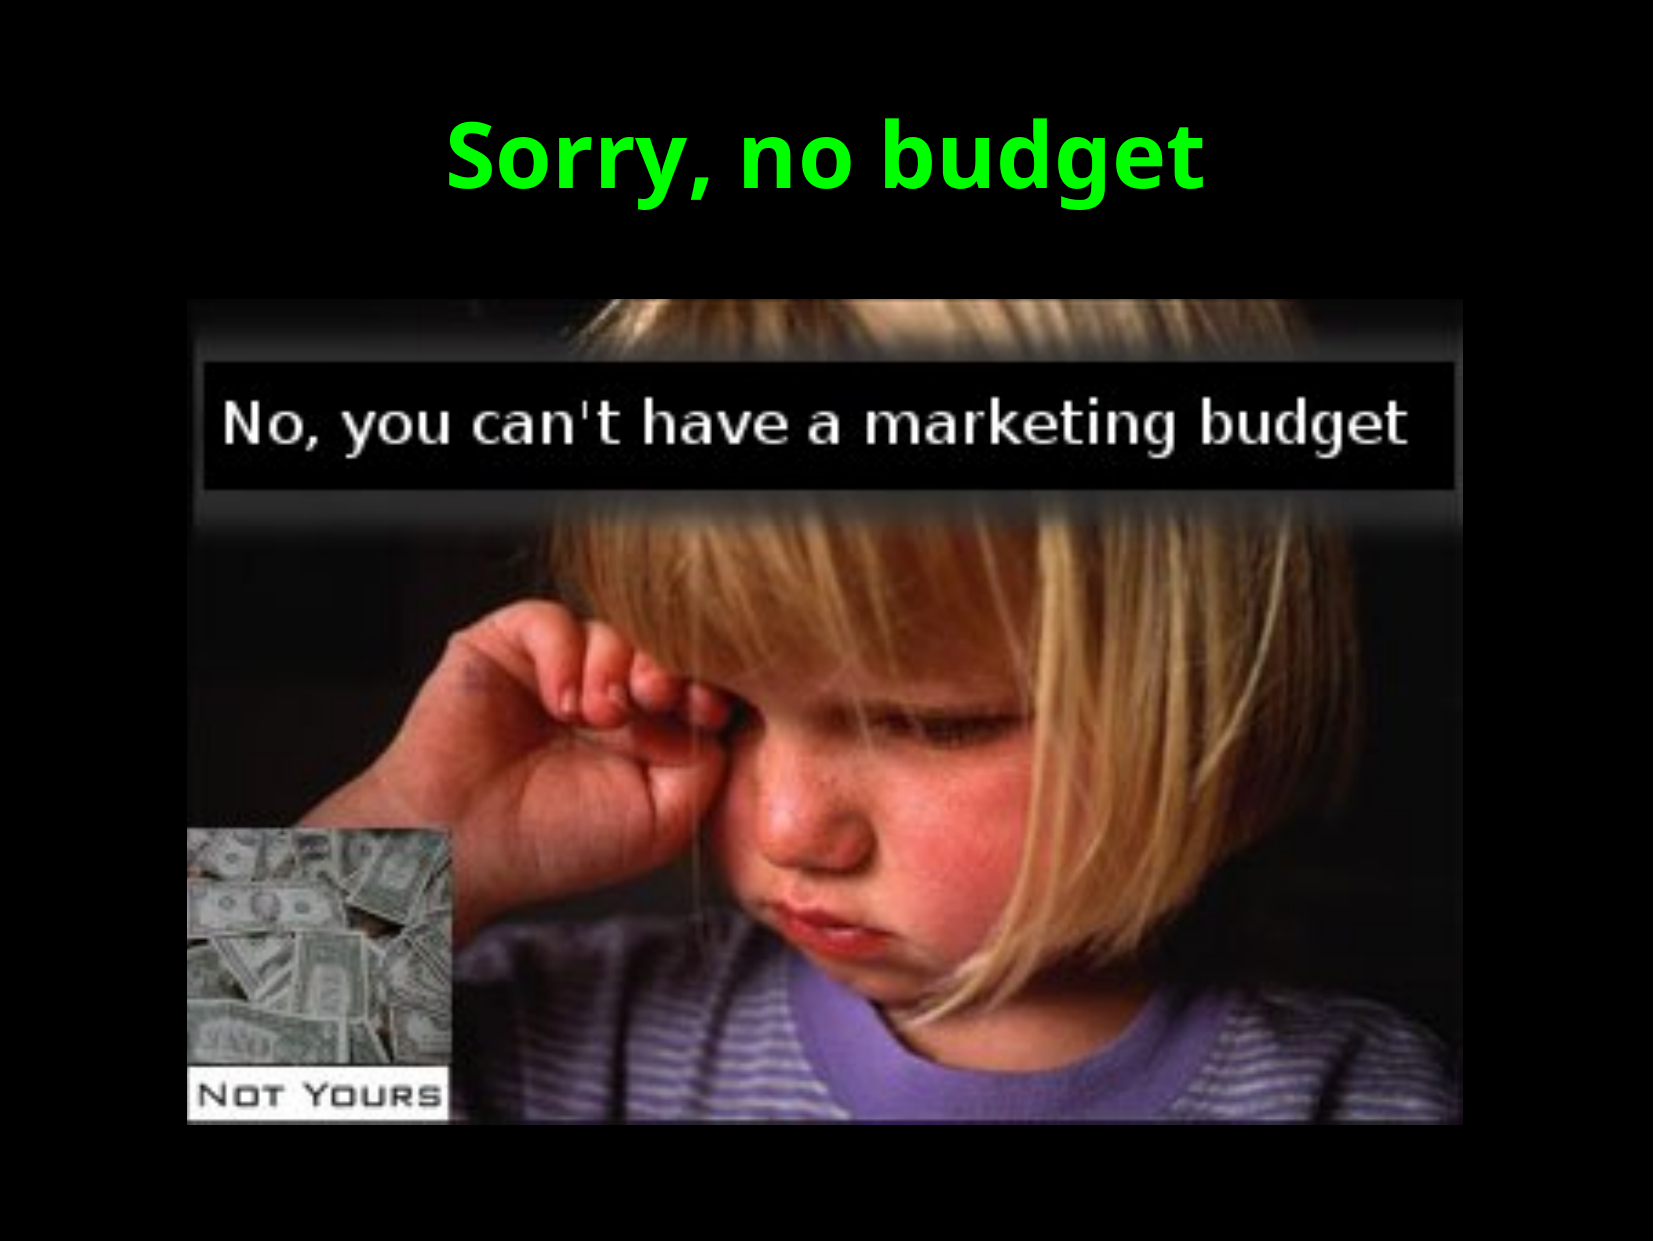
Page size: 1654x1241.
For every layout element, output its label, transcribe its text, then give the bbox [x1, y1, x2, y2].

picture [187, 299, 1463, 1126]
title Sorry, no budget [82, 56, 1571, 250]
